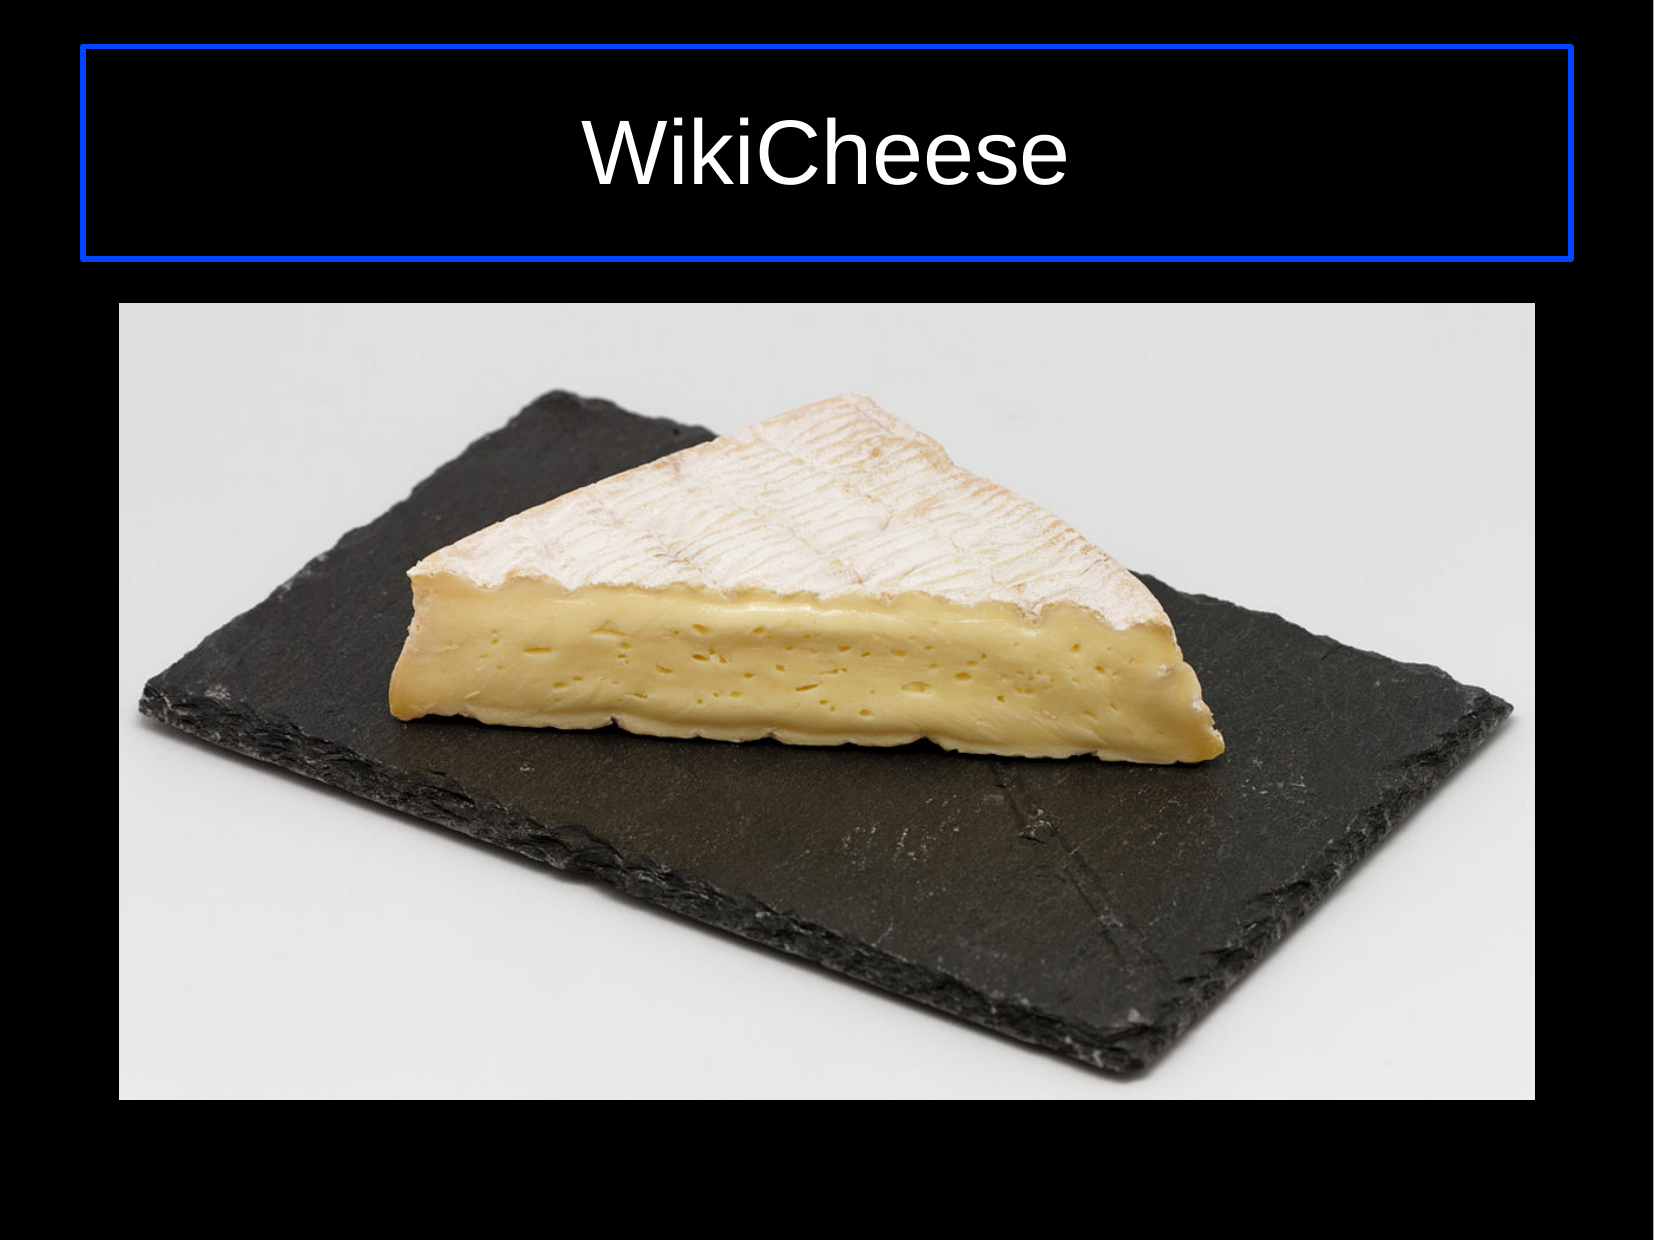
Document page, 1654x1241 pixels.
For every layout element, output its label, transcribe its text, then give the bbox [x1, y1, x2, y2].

title WikiCheese [82, 46, 1571, 260]
picture [119, 303, 1535, 1100]
